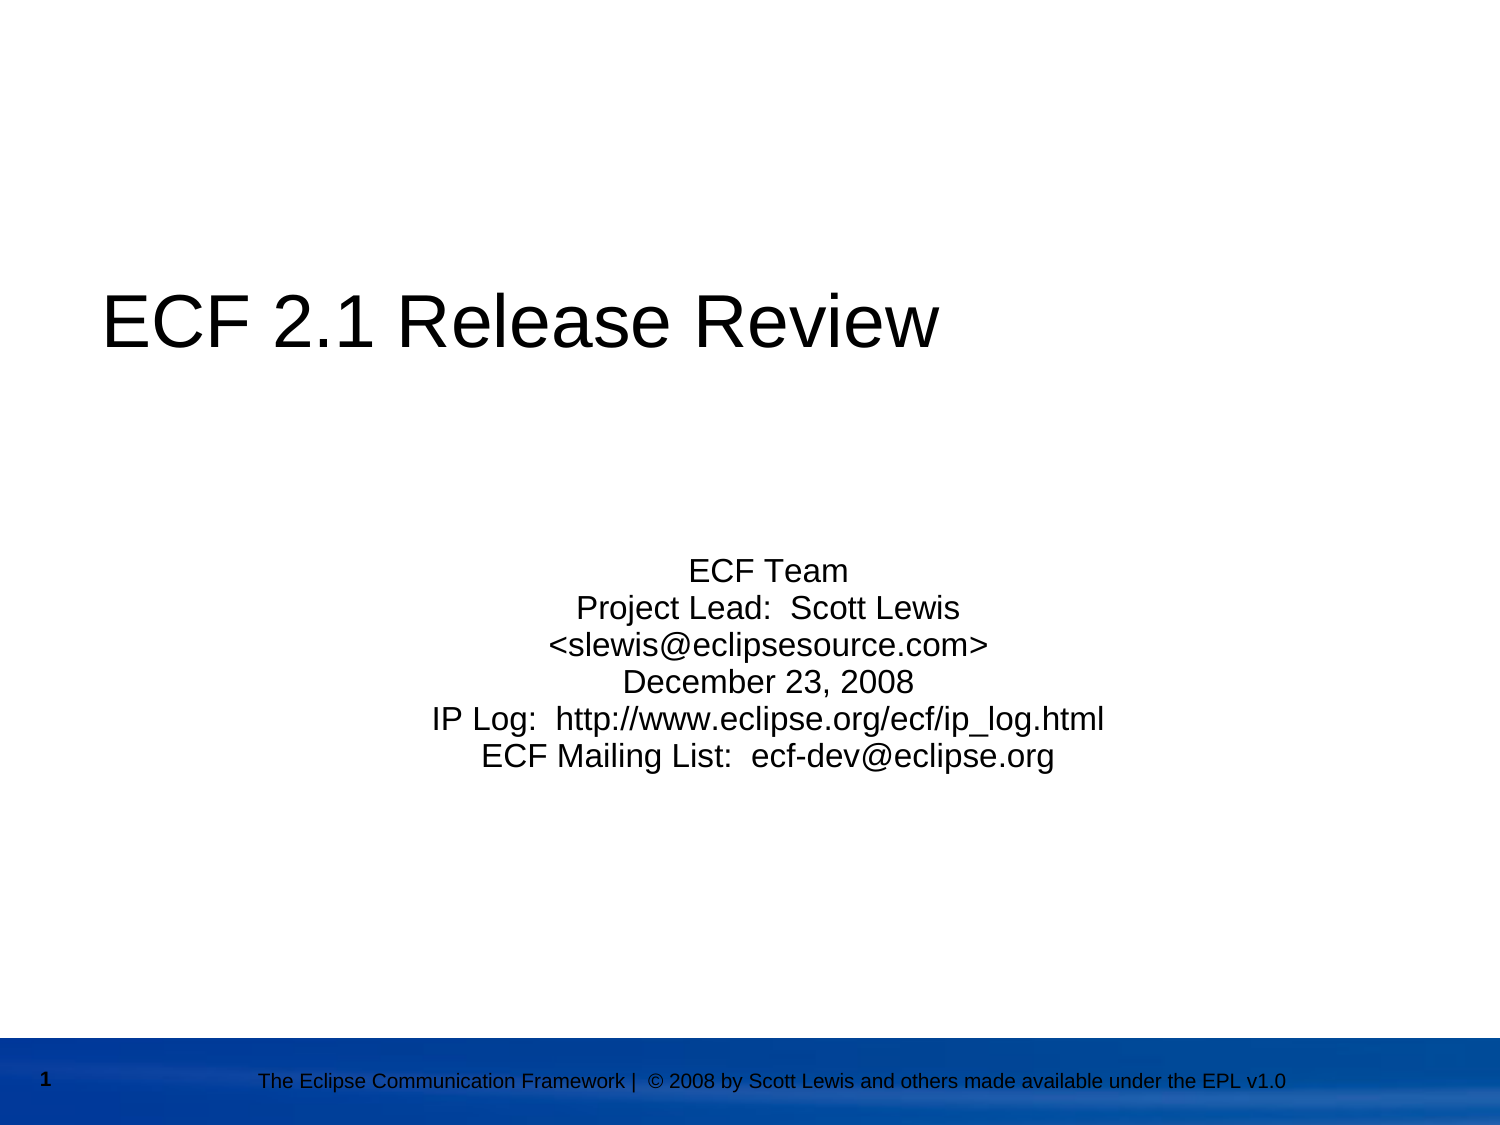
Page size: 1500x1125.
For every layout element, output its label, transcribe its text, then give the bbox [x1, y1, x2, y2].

title ECF 2.1 Release Review [86, 279, 1392, 522]
picture [0, 1038, 1500, 1125]
subtitle ECF Team Project Lead: Scott Lewis <slewis@eclipsesource.com> December 23, 2008 IP Log: http://www.eclipse.org/ecf/ip_log.html ECF Mailing List: ecf-dev@eclipse.org [91, 544, 1371, 821]
